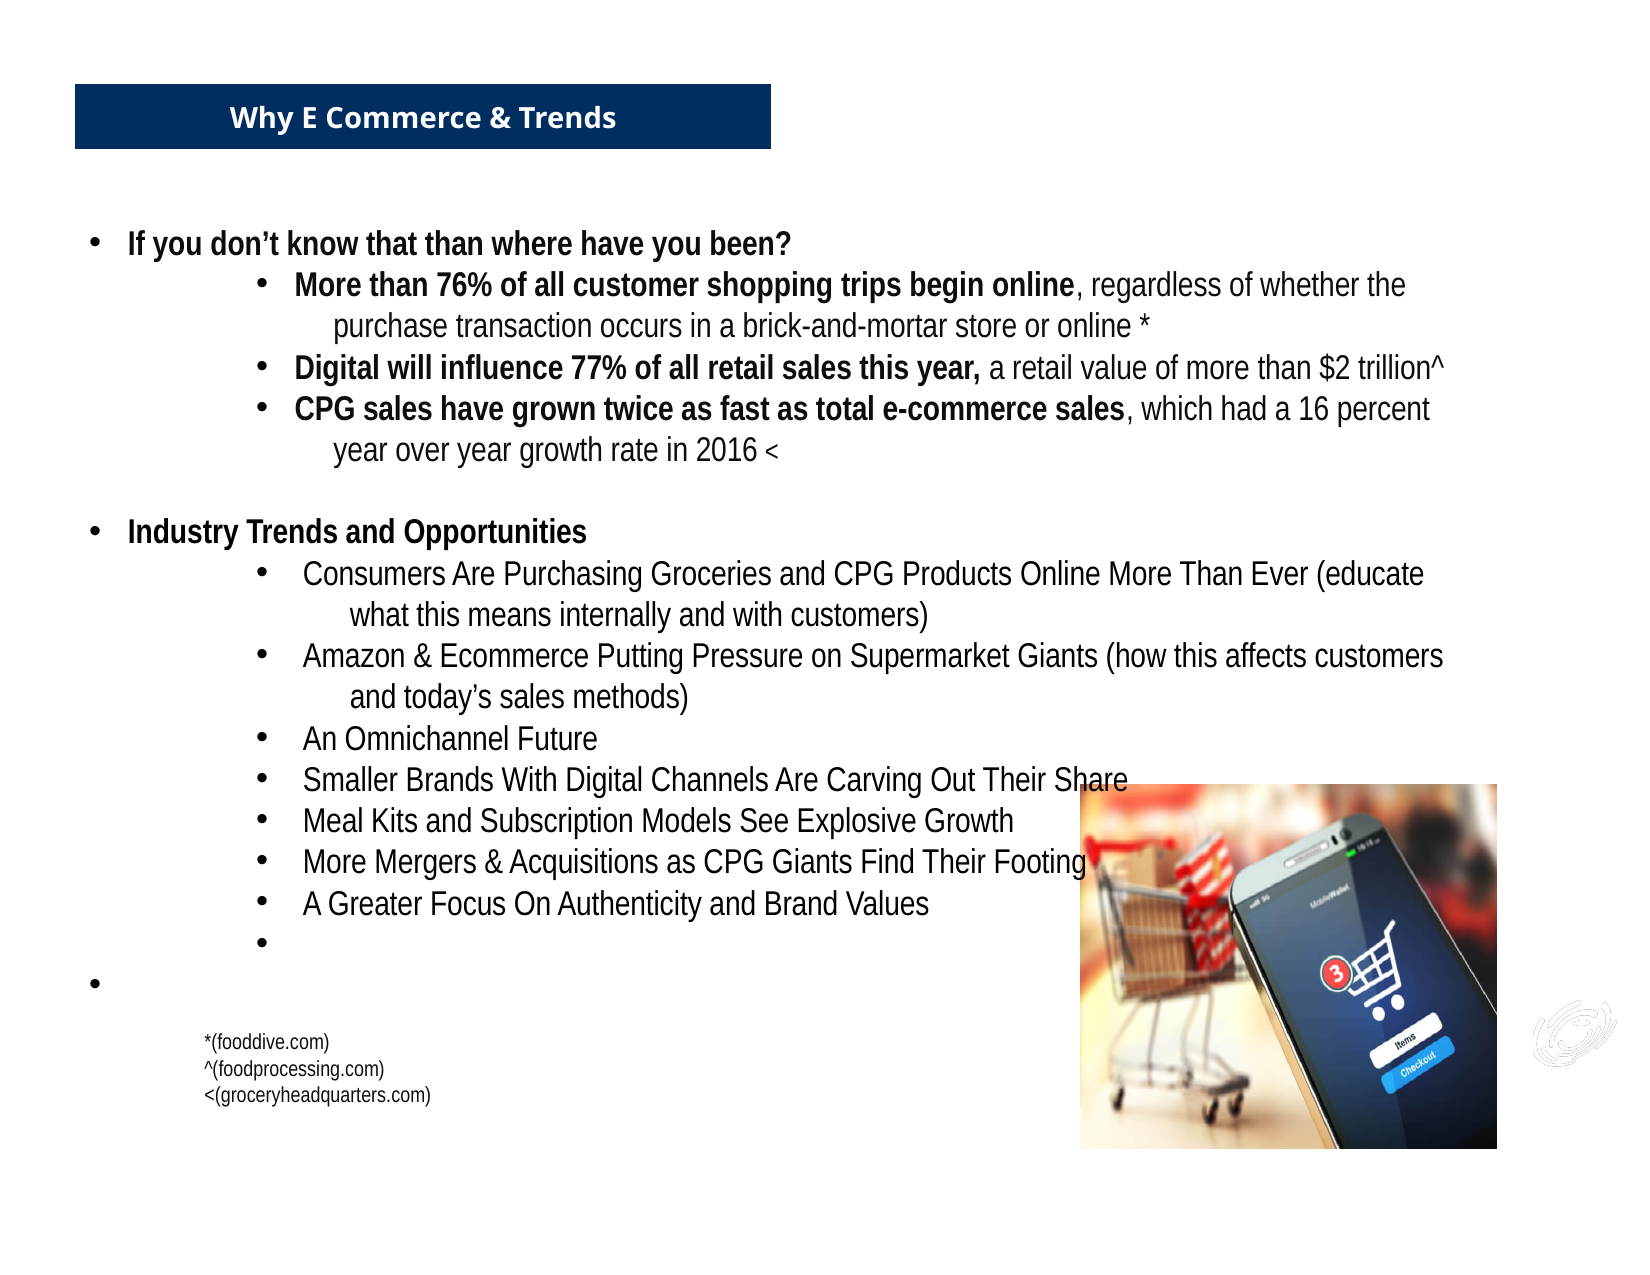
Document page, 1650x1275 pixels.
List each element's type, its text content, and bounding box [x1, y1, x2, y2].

picture [1080, 1021, 1497, 1149]
text_box *(fooddive.com) ^(foodprocessing.com) <(groceryheadquarters.com) [22, 1020, 502, 1203]
picture [1532, 1000, 1619, 1070]
text_box If you don’t know that than where have you been? More than 76% of all customer shopping trips begin online, regardless of whether the purchase transaction occurs in a brick-and-mortar store or online * Digital will influence 77% of all retail sales this year, a retail value of more than $2 trillion^ CPG sales have grown twice as fast as total e-commerce sales, which had a 16 percent year over year growth rate in 2016 < Industry Trends and Opportunities Consumers Are Purchasing Groceries and CPG Products Online More Than Ever (educate what this means internally and with customers) Amazon & Ecommerce Putting Pressure on Supermarket Giants (how this affects customers and today’s sales methods) An Omnichannel Future Smaller Brands With Digital Channels Are Carving Out Their Share Meal Kits and Subscription Models See Explosive Growth More Mergers & Acquisitions as CPG Giants Find Their Footing A Greater Focus On Authenticity and Brand Values [74, 213, 1497, 1021]
text_box Why E Commerce & Trends [75, 84, 771, 149]
